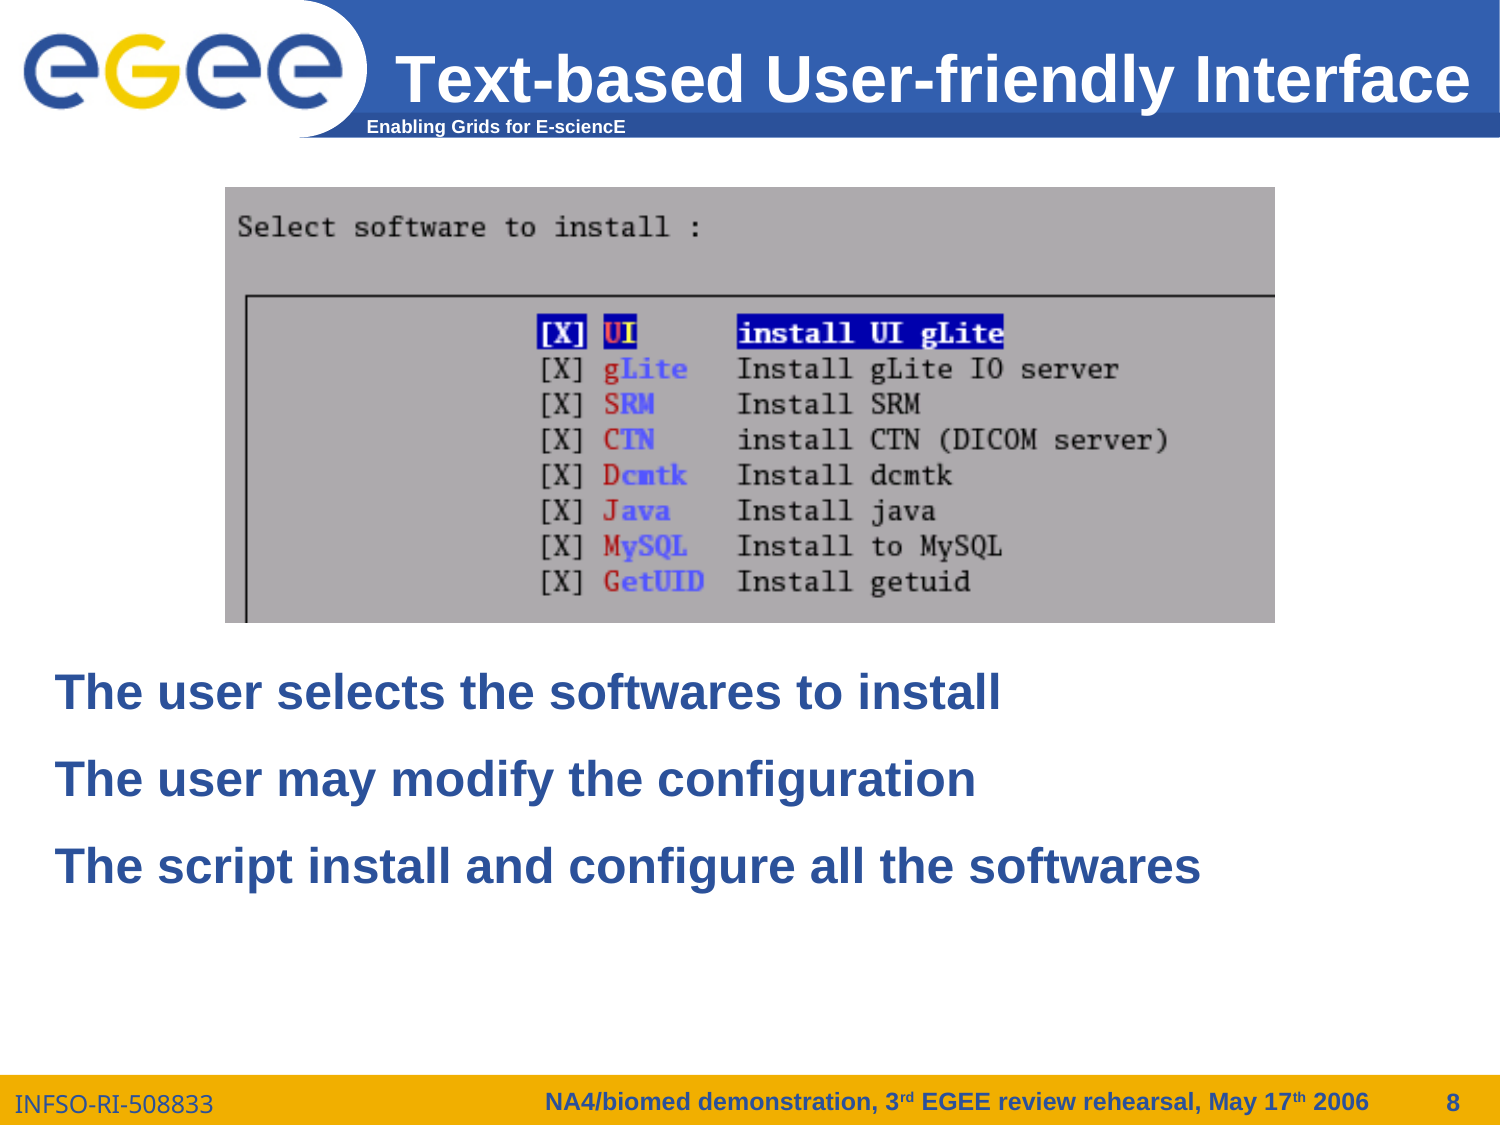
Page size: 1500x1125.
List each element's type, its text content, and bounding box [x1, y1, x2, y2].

list The user selects the softwares to install The user may modify the configuration The script install and configure all the softwares [54, 645, 1463, 949]
picture [225, 187, 1275, 623]
picture [18, 30, 349, 112]
title Text-based User-friendly Interface [369, 10, 1474, 124]
